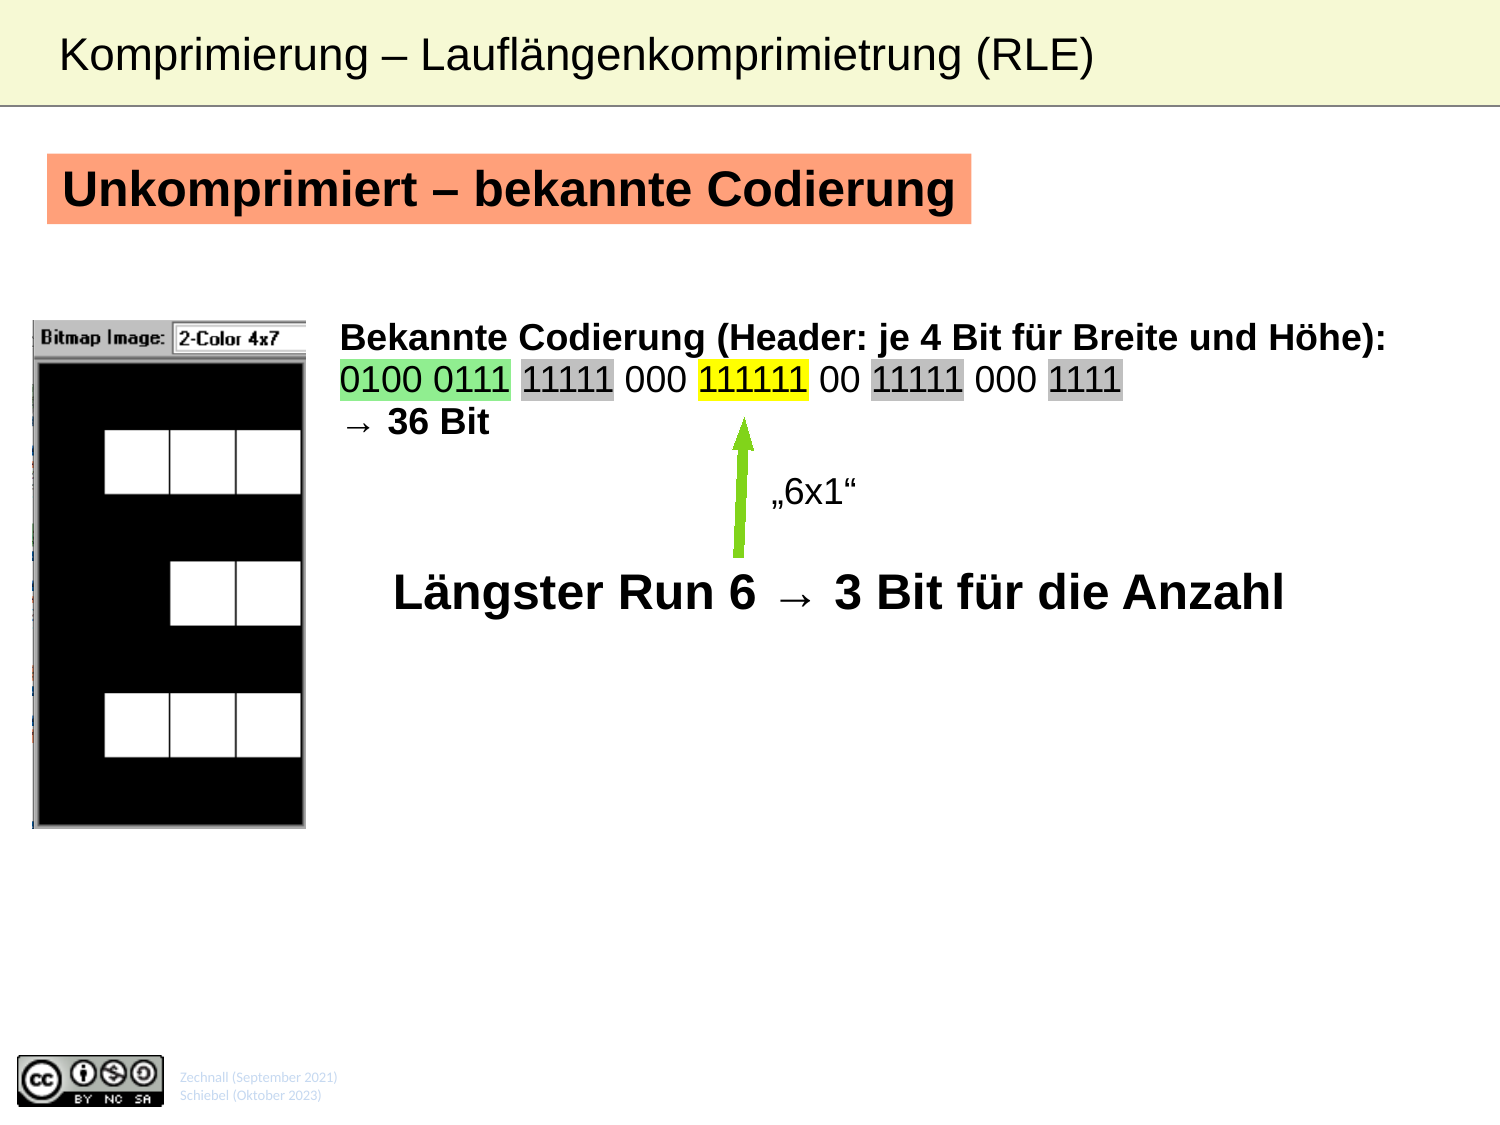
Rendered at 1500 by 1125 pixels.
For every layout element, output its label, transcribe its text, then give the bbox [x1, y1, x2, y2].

picture [32, 320, 306, 829]
picture [17, 1055, 164, 1107]
text_box [731, 414, 755, 559]
text_box Längster Run 6 → 3 Bit für die Anzahl [378, 557, 1317, 628]
title Komprimierung – Lauflängenkomprimietrung (RLE) [59, 0, 1217, 133]
text_box Unkomprimiert – bekannte Codierung [47, 153, 972, 225]
text_box „6x1“ [756, 462, 886, 520]
text_box Bekannte Codierung (Header: je 4 Bit für Breite und Höhe): 0100 0111 11111 000 111111 00 11111 000 1111 → 36 Bit [324, 309, 1406, 451]
